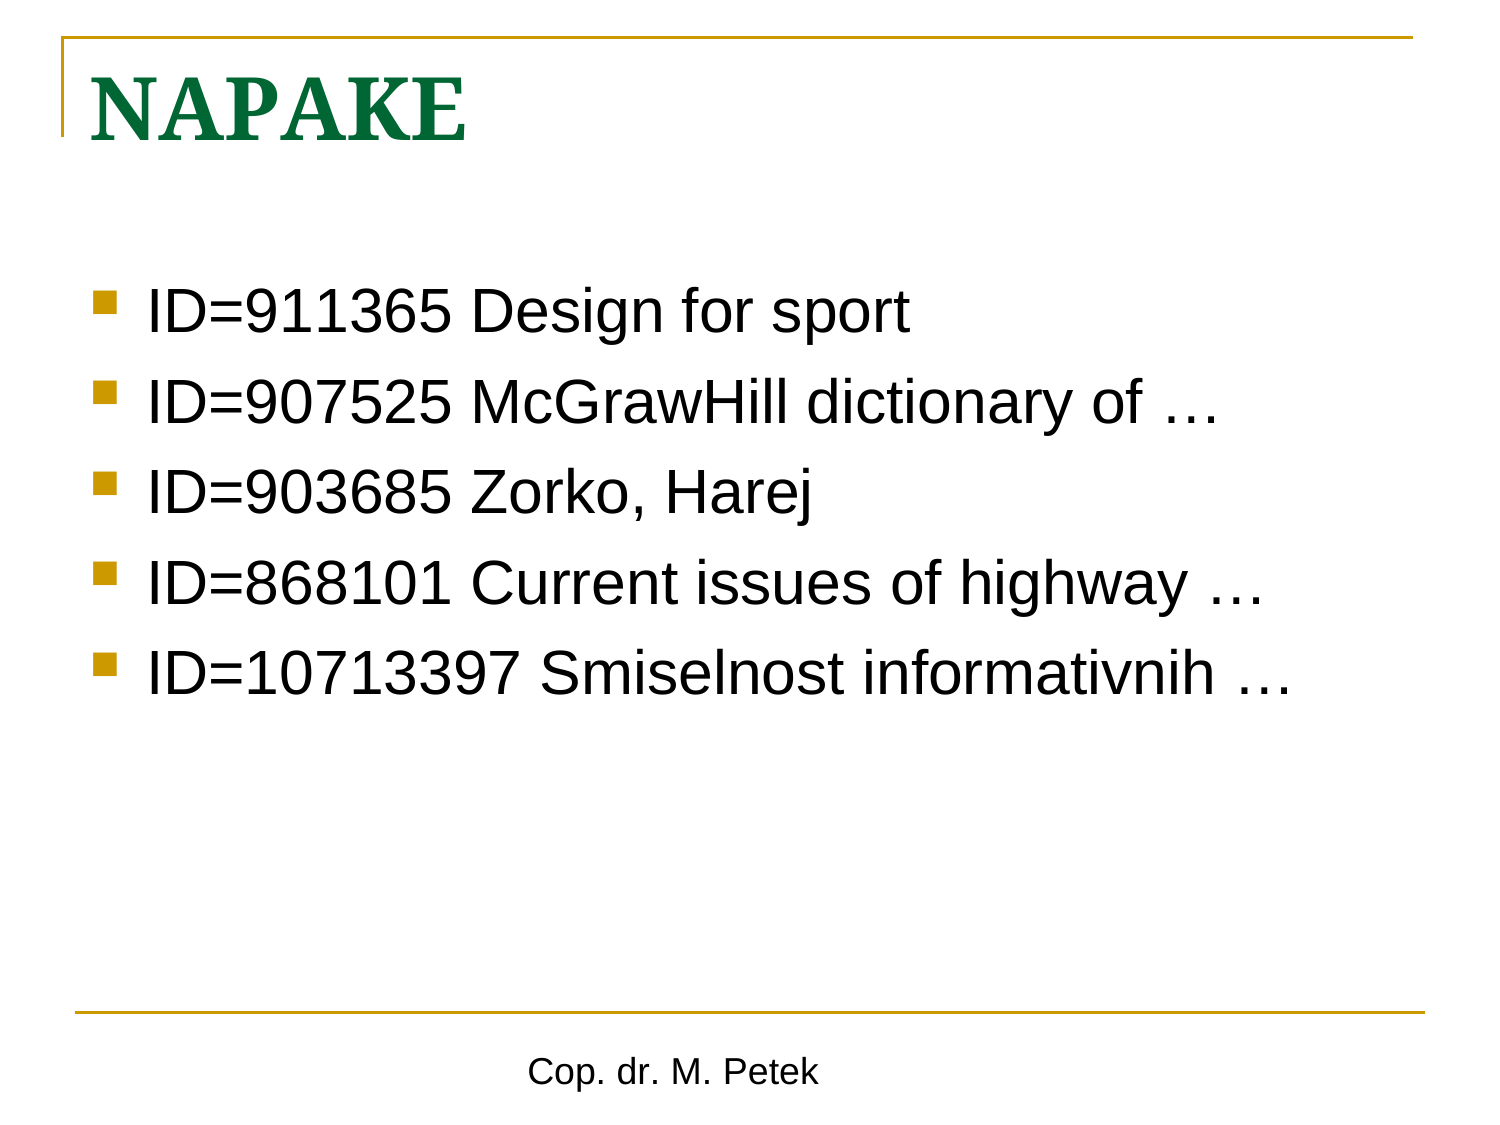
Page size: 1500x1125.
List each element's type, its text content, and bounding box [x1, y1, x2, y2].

title NAPAKE [75, 45, 1426, 233]
list ID=911365 Design for sport ID=907525 McGrawHill dictionary of … ID=903685 Zorko, Harej ID=868101 Current issues of highway … ID=10713397 Smiselnost informativnih … [75, 262, 1426, 1125]
